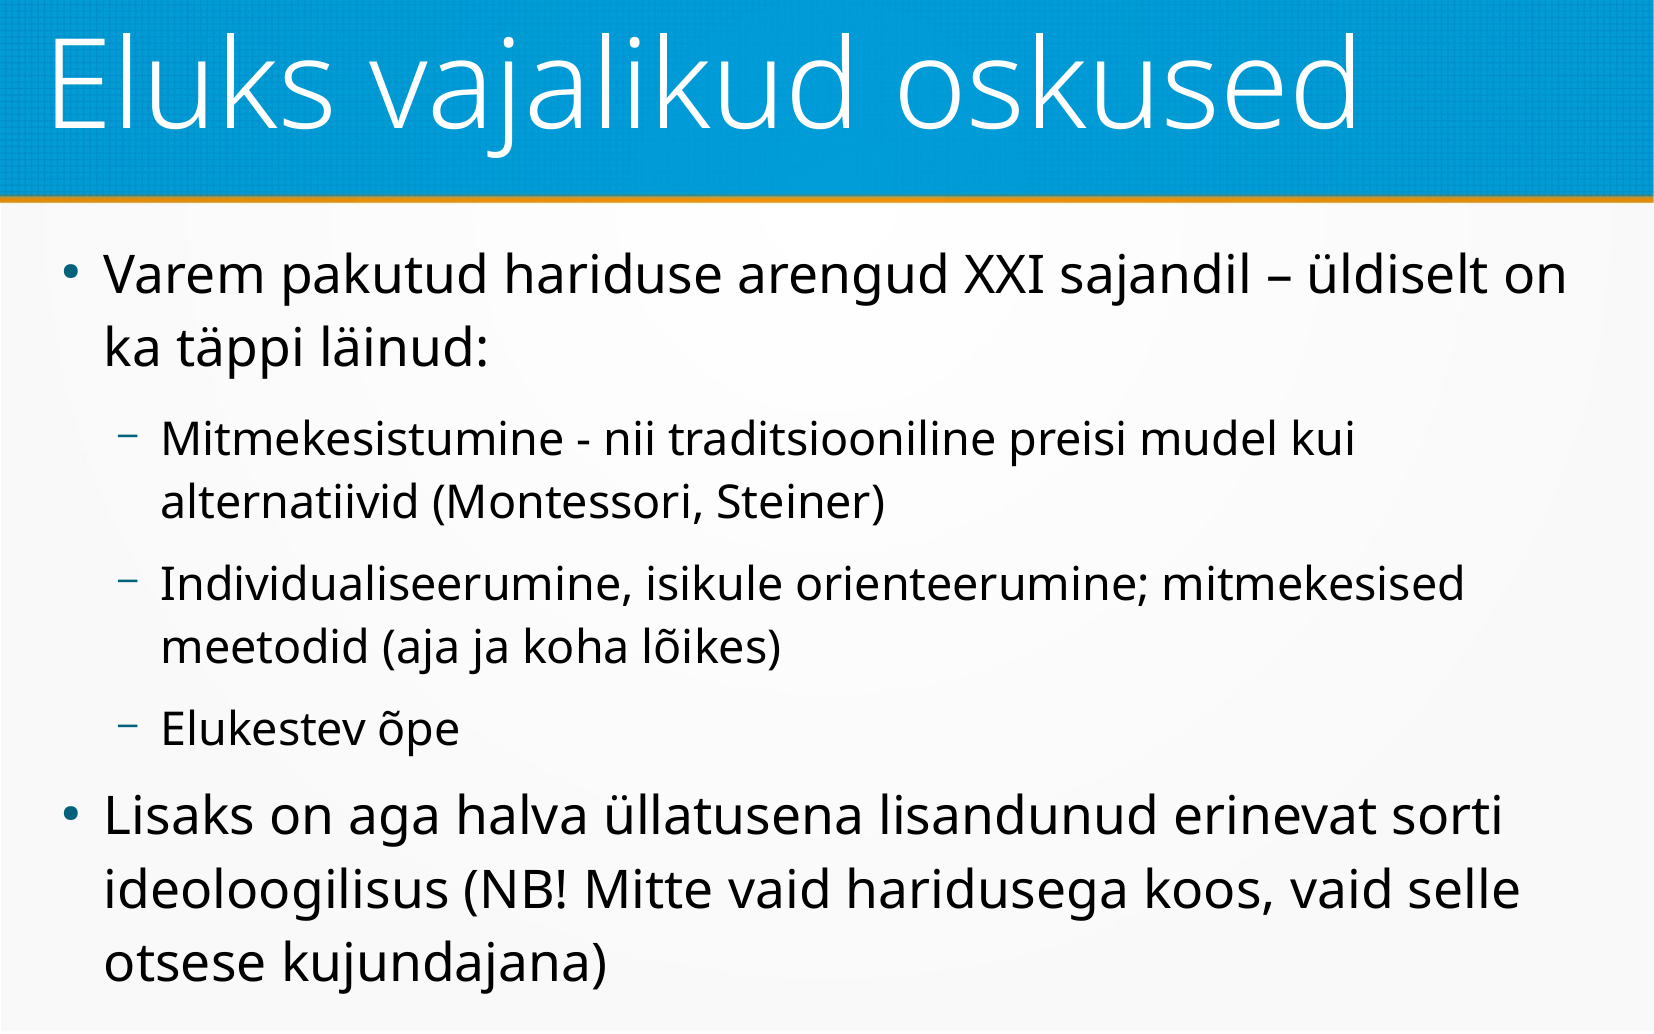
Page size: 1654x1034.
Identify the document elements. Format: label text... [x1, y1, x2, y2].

title Eluks vajalikud oskused [43, 0, 1619, 166]
picture [0, 195, 1654, 1034]
list Varem pakutud hariduse arengud XXI sajandil – üldiselt on ka täppi läinud: Mitmekesistumine - nii traditsiooniline preisi mudel kui alternatiivid (Montessori, Steiner) Individualiseerumine, isikule orienteerumine; mitmekesised meetodid (aja ja koha lõikes) Elukestev õpe Lisaks on aga halva üllatusena lisandunud erinevat sorti ideoloogilisus (NB! Mitte vaid haridusega koos, vaid selle otsese kujundajana) [47, 236, 1607, 1002]
